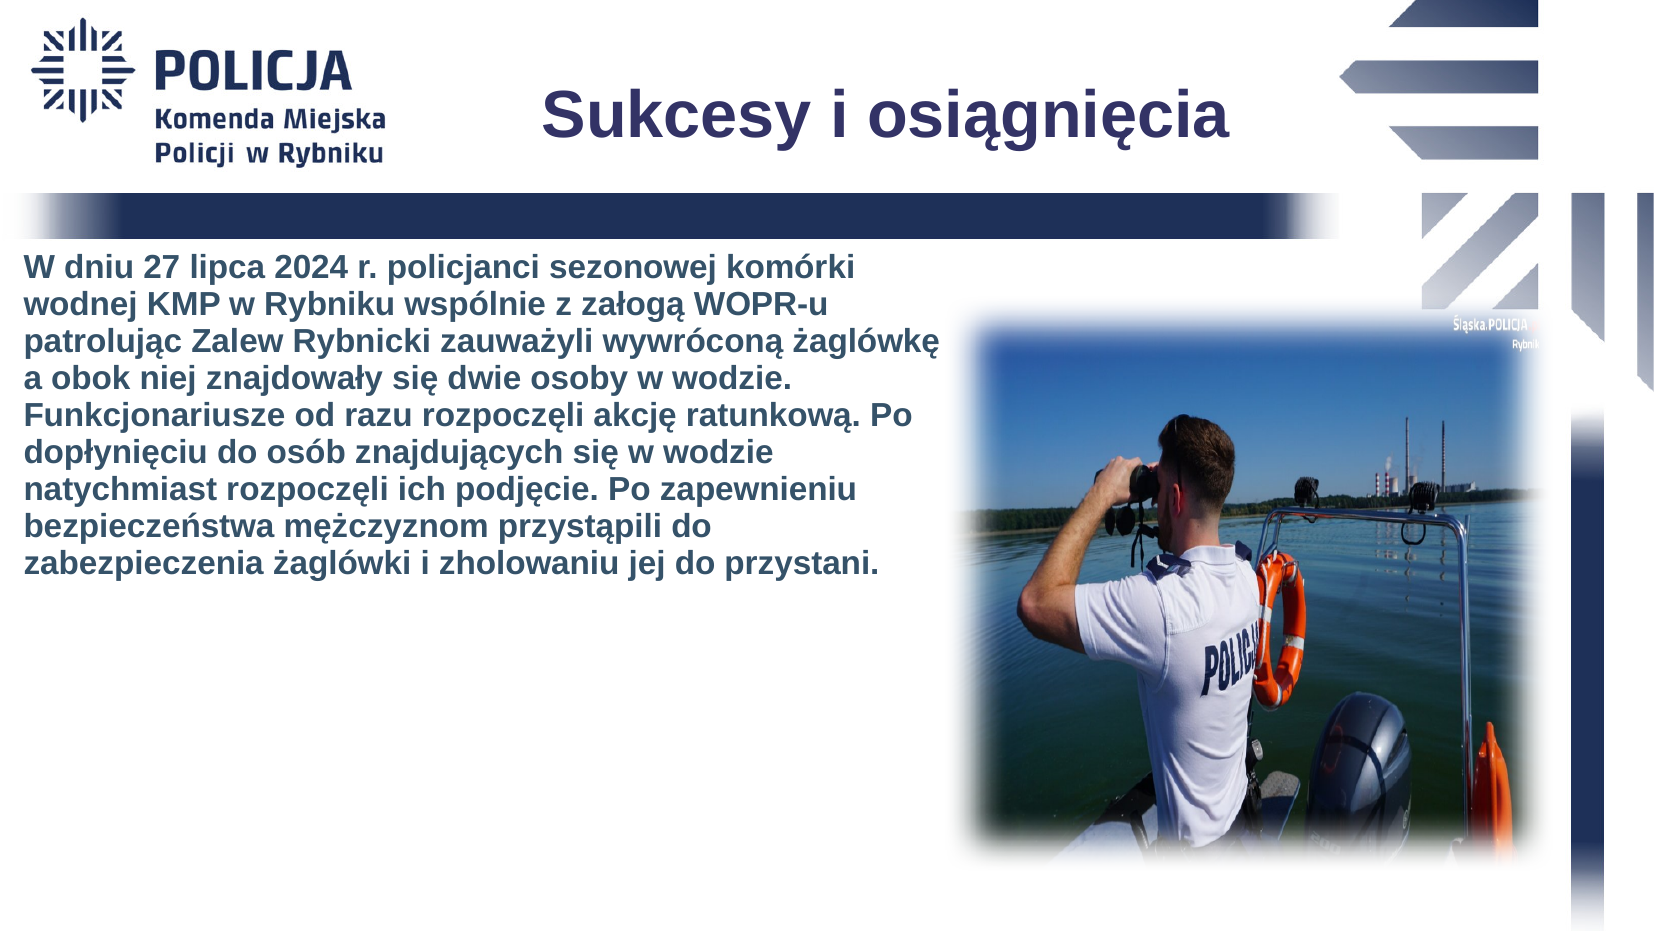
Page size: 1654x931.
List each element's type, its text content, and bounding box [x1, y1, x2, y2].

picture [0, 0, 1654, 931]
title Sukcesy i osiągnięcia [141, 37, 1630, 193]
list W dniu 27 lipca 2024 r. policjanci sezonowej komórki wodnej KMP w Rybniku wspólnie z załogą WOPR-u patrolując Zalew Rybnicki zauważyli wywróconą żaglówkę a obok niej znajdowały się dwie osoby w wodzie. Funkcjonariusze od razu rozpoczęli akcję ratunkową. Po dopłynięciu do osób znajdujących się w wodzie natychmiast rozpoczęli ich podjęcie. Po zapewnieniu bezpieczeństwa mężczyznom przystąpili do zabezpieczenia żaglówki i zholowaniu jej do przystani. [23, 248, 957, 922]
